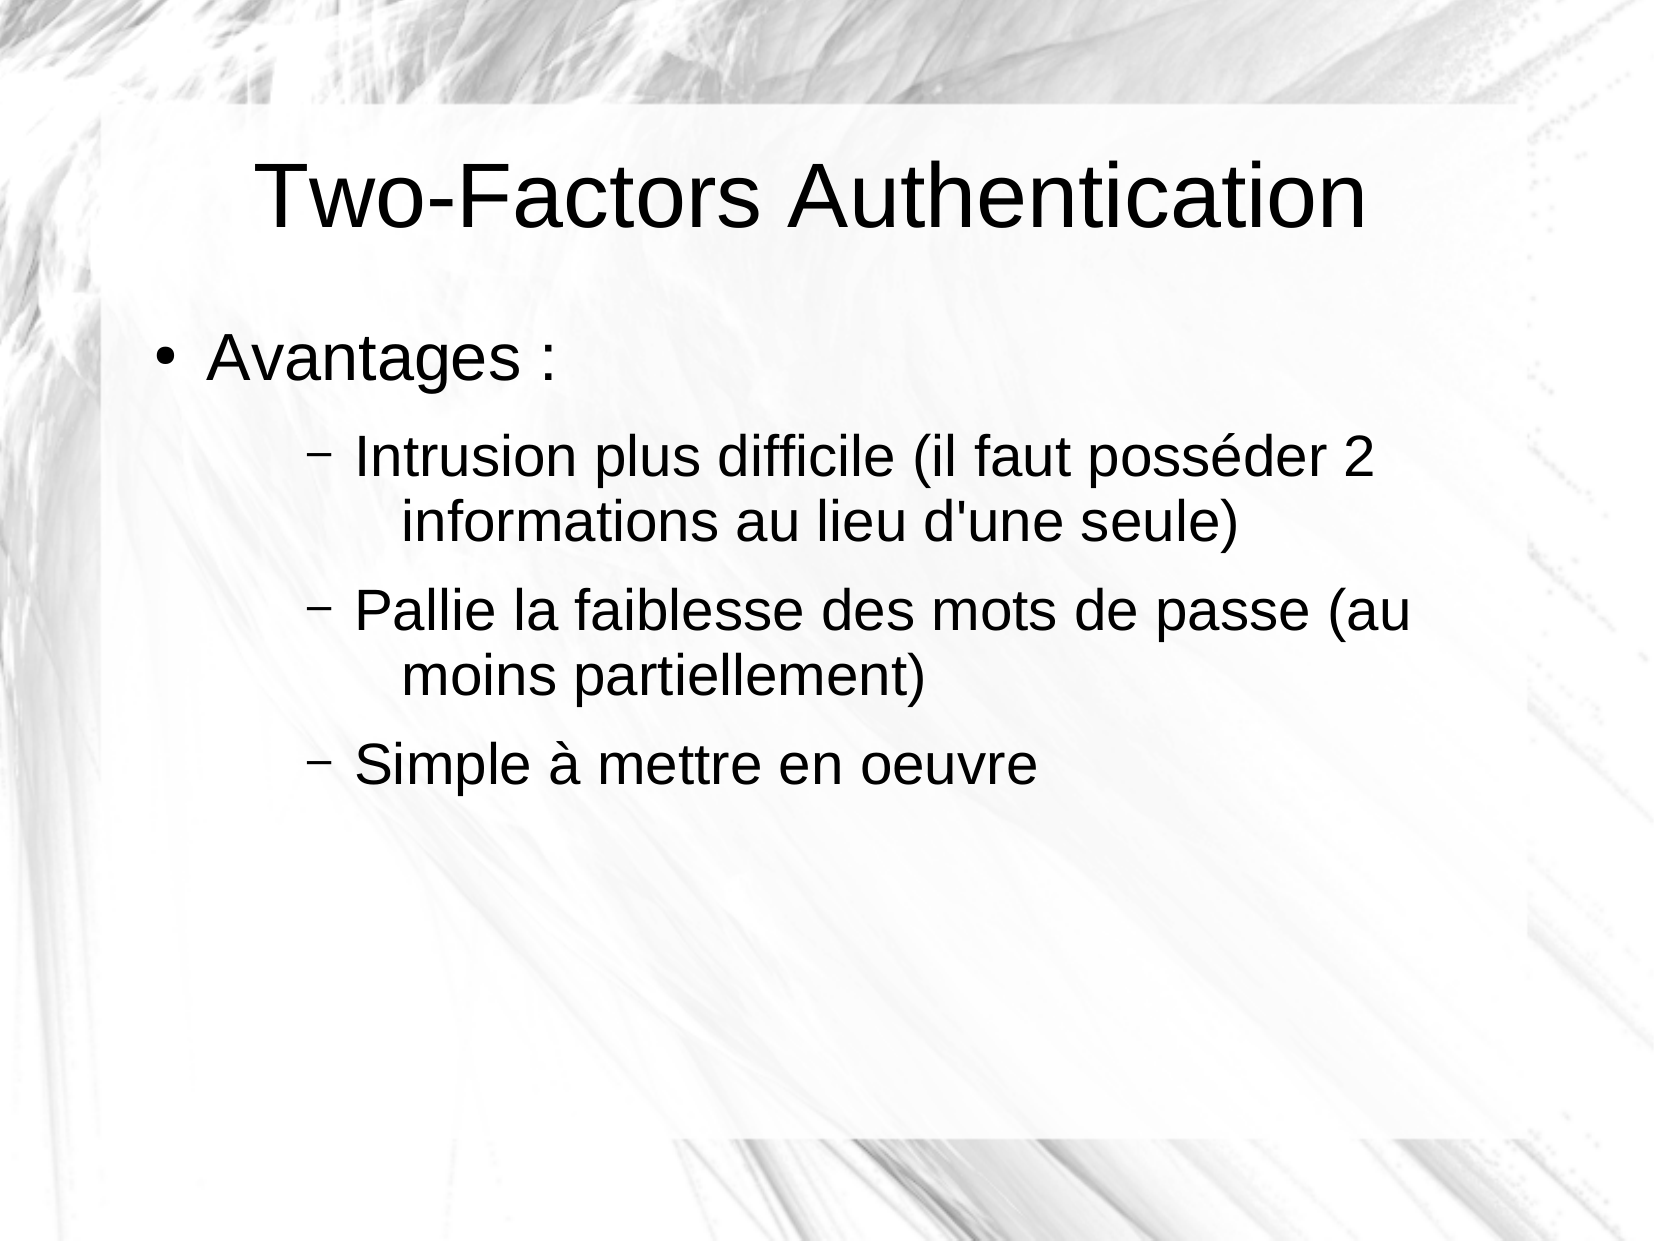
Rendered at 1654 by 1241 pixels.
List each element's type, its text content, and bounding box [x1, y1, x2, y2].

picture [0, 0, 1654, 1241]
list Avantages : Intrusion plus difficile (il faut posséder 2 informations au lieu d'une seule) Pallie la faiblesse des mots de passe (au moins partiellement) Simple à mettre en oeuvre [118, 319, 1571, 931]
title Two-Factors Authentication [118, 119, 1506, 273]
